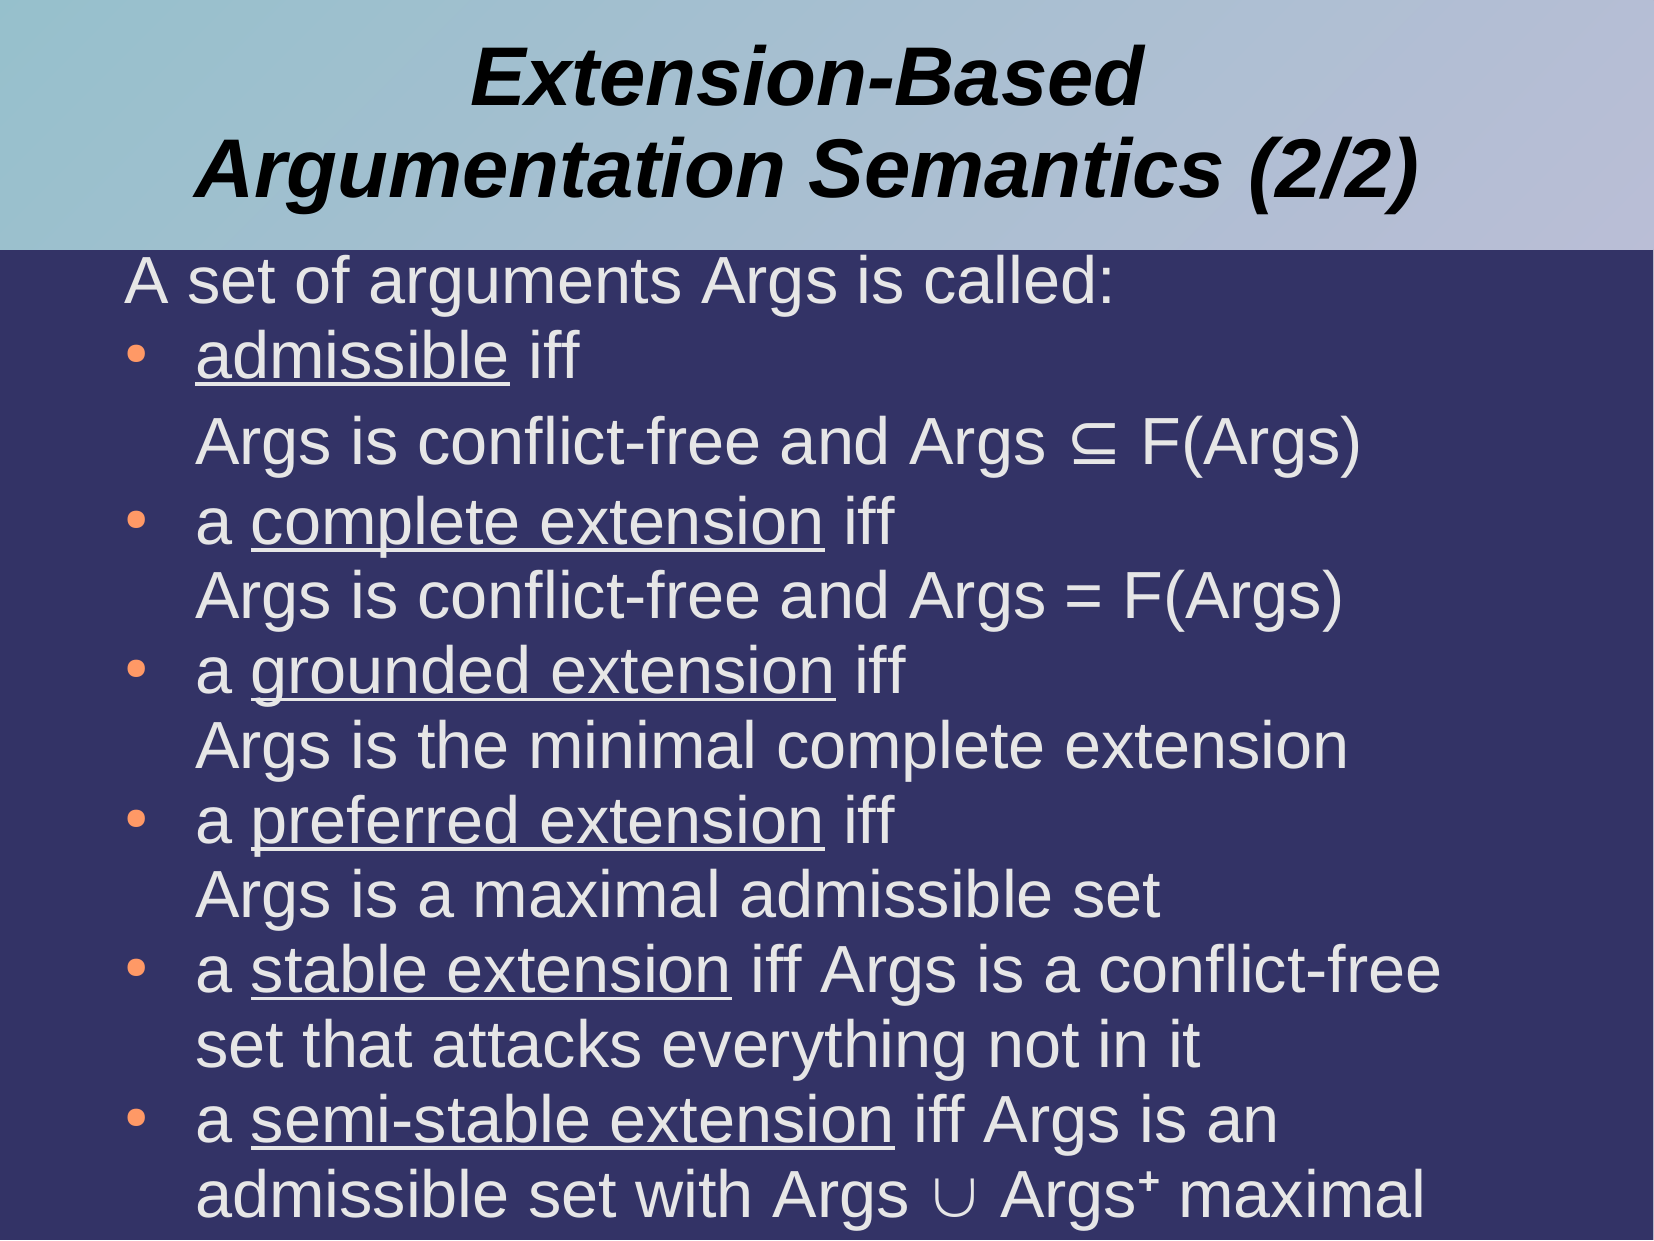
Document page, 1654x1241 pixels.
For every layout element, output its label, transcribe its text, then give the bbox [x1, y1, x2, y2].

title Extension-Based Argumentation Semantics (2/2) [0, 0, 1558, 249]
list A set of arguments Args is called: admissible iff Args is conflict-free and Args ⊆ F(Args) a complete extension iff Args is conflict-free and Args = F(Args) a grounded extension iff Args is the minimal complete extension a preferred extension iff Args is a maximal admissible set a stable extension iff Args is a conflict-free set that attacks everything not in it a semi-stable extension iff Args is an admissible set with Args  Args+ maximal [112, 243, 1571, 1237]
